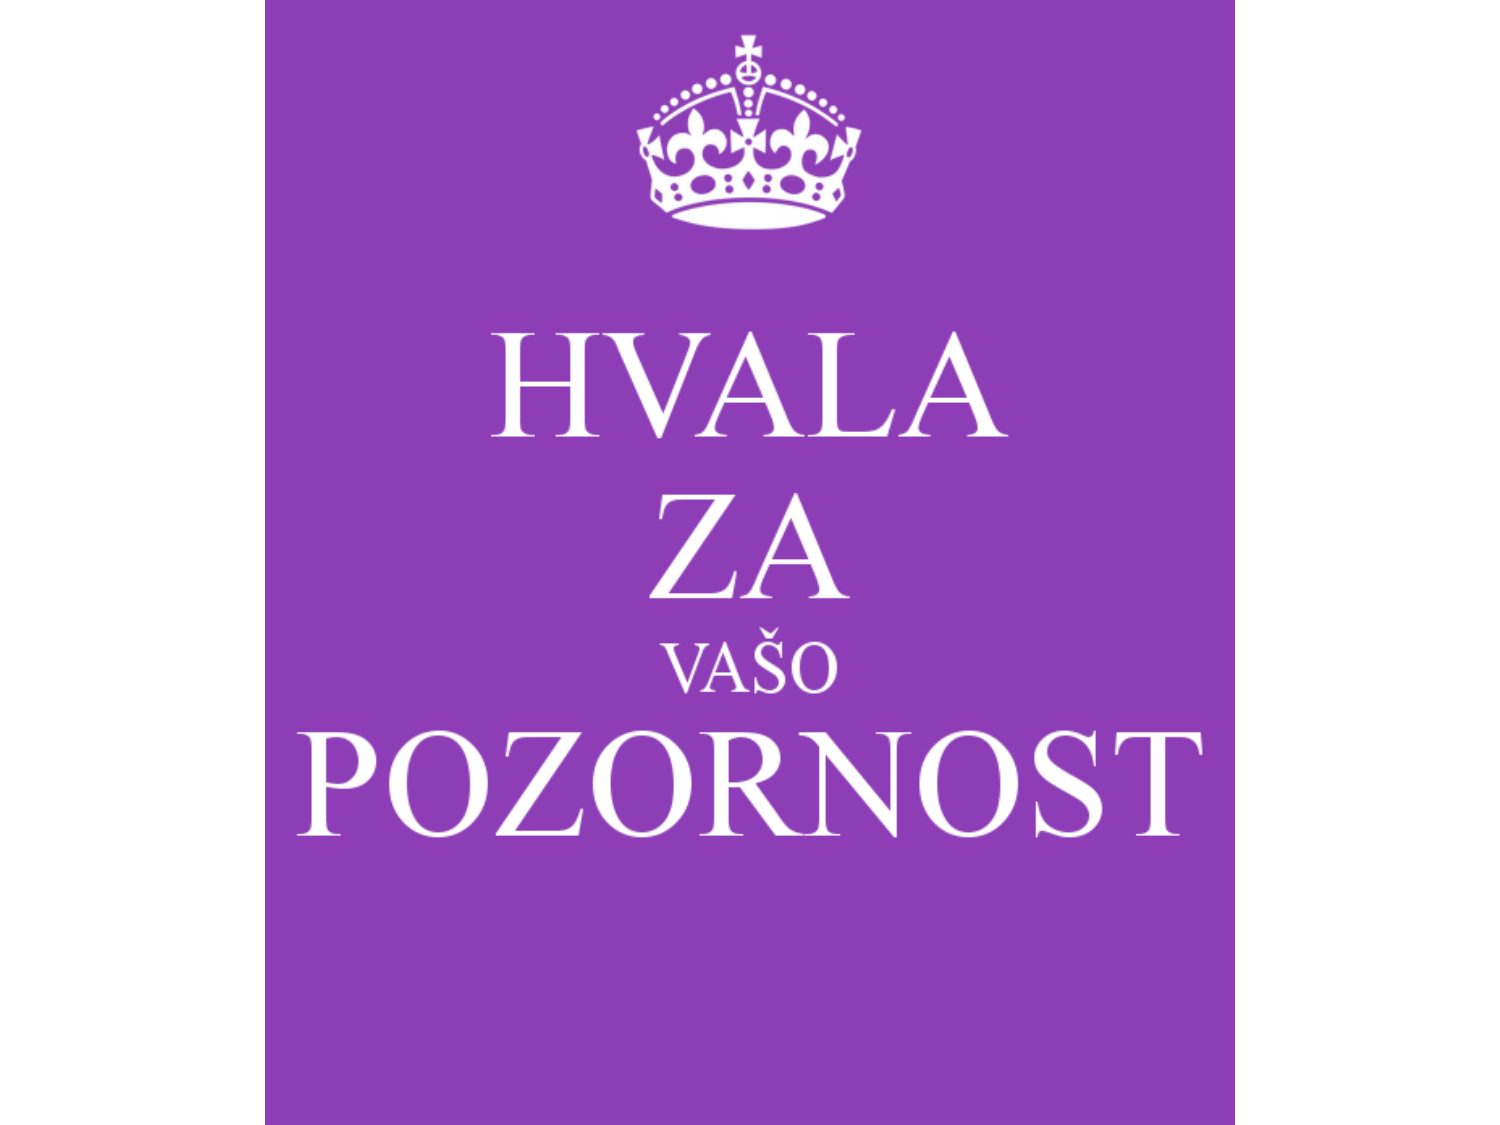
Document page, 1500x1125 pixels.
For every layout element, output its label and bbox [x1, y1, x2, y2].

picture [265, 0, 1235, 1125]
